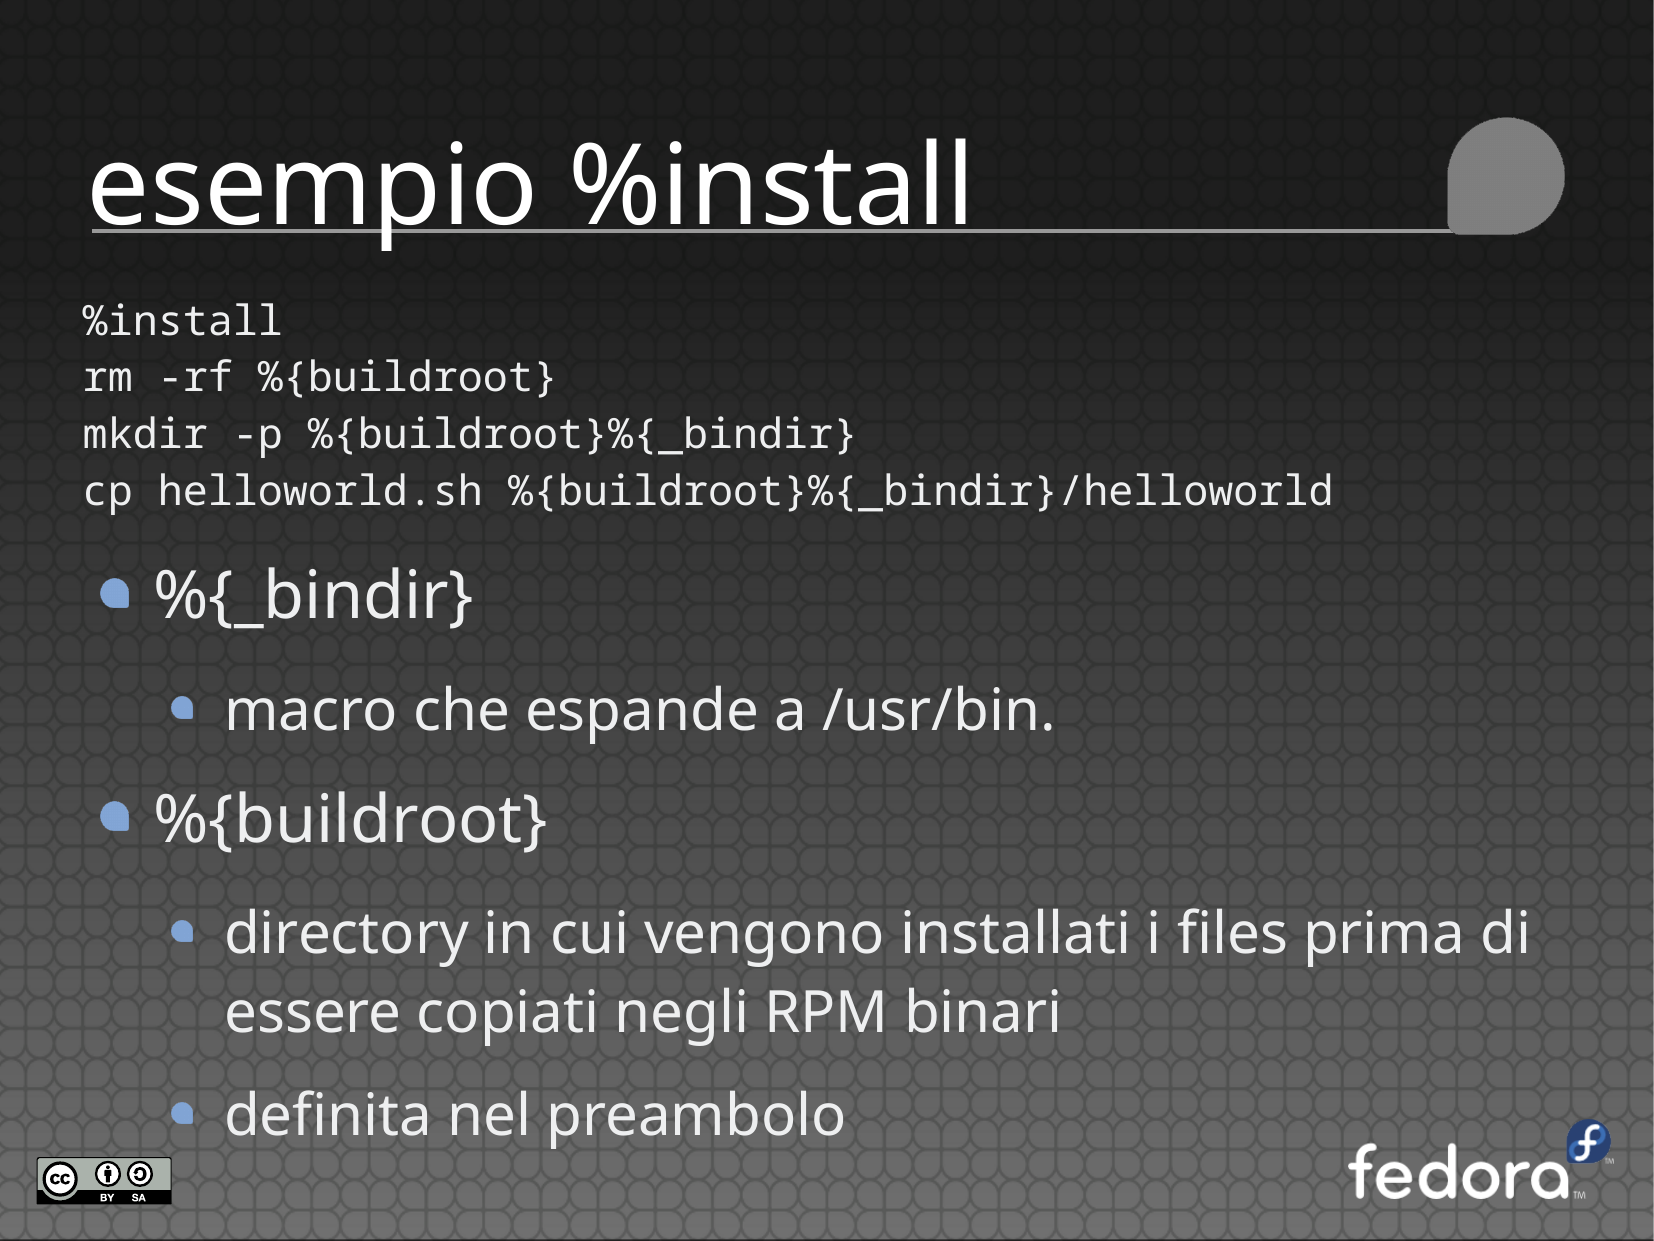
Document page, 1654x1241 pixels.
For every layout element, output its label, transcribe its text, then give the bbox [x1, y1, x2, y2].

picture [0, 0, 1654, 1241]
list %install rm -rf %{buildroot} mkdir -p %{buildroot}%{_bindir} cp helloworld.sh %{buildroot}%{_bindir}/helloworld %{_bindir} macro che espande a /usr/bin. %{buildroot} directory in cui vengono installati i files prima di essere copiati negli RPM binari definita nel preambolo [82, 290, 1571, 1047]
title esempio %install [86, 110, 1576, 251]
